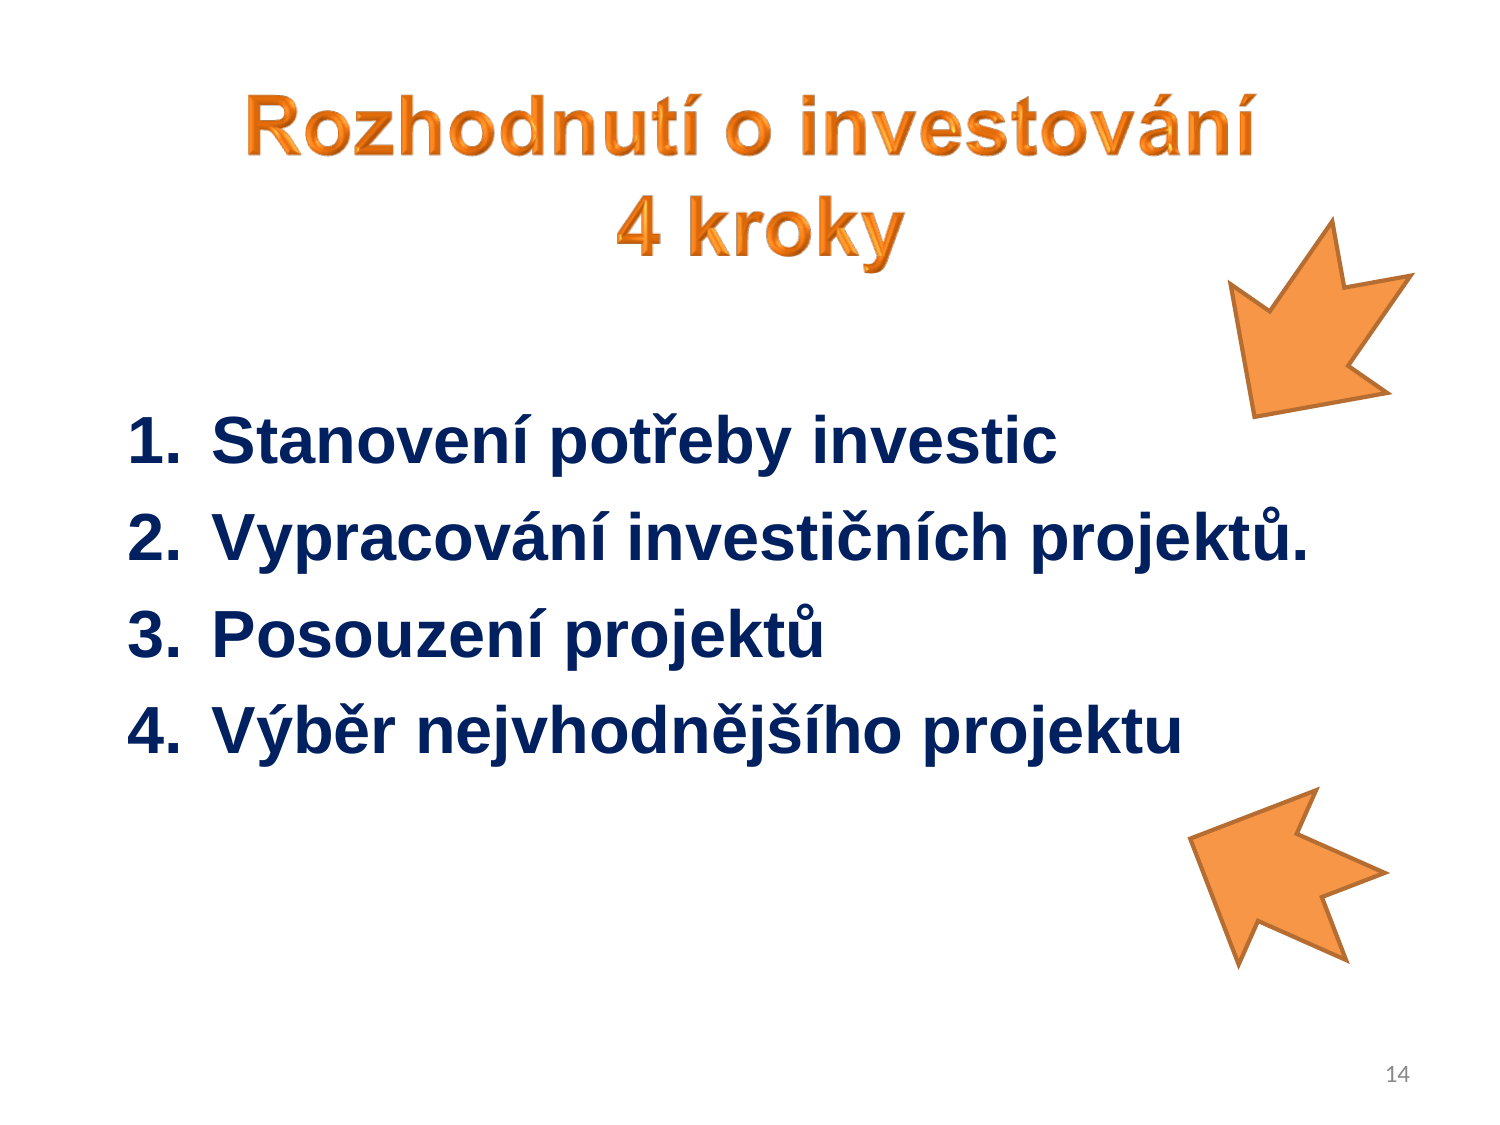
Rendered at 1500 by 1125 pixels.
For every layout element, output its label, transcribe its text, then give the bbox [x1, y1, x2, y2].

text_box <číslo> [1074, 1042, 1426, 1103]
list Stanovení potřeby investic Vypracování investičních projektů. Posouzení projektů 4. Výběr nejvhodnějšího projektu [112, 337, 1437, 872]
picture [190, 46, 1331, 285]
text_box [1230, 221, 1411, 417]
text_box [1190, 790, 1385, 965]
